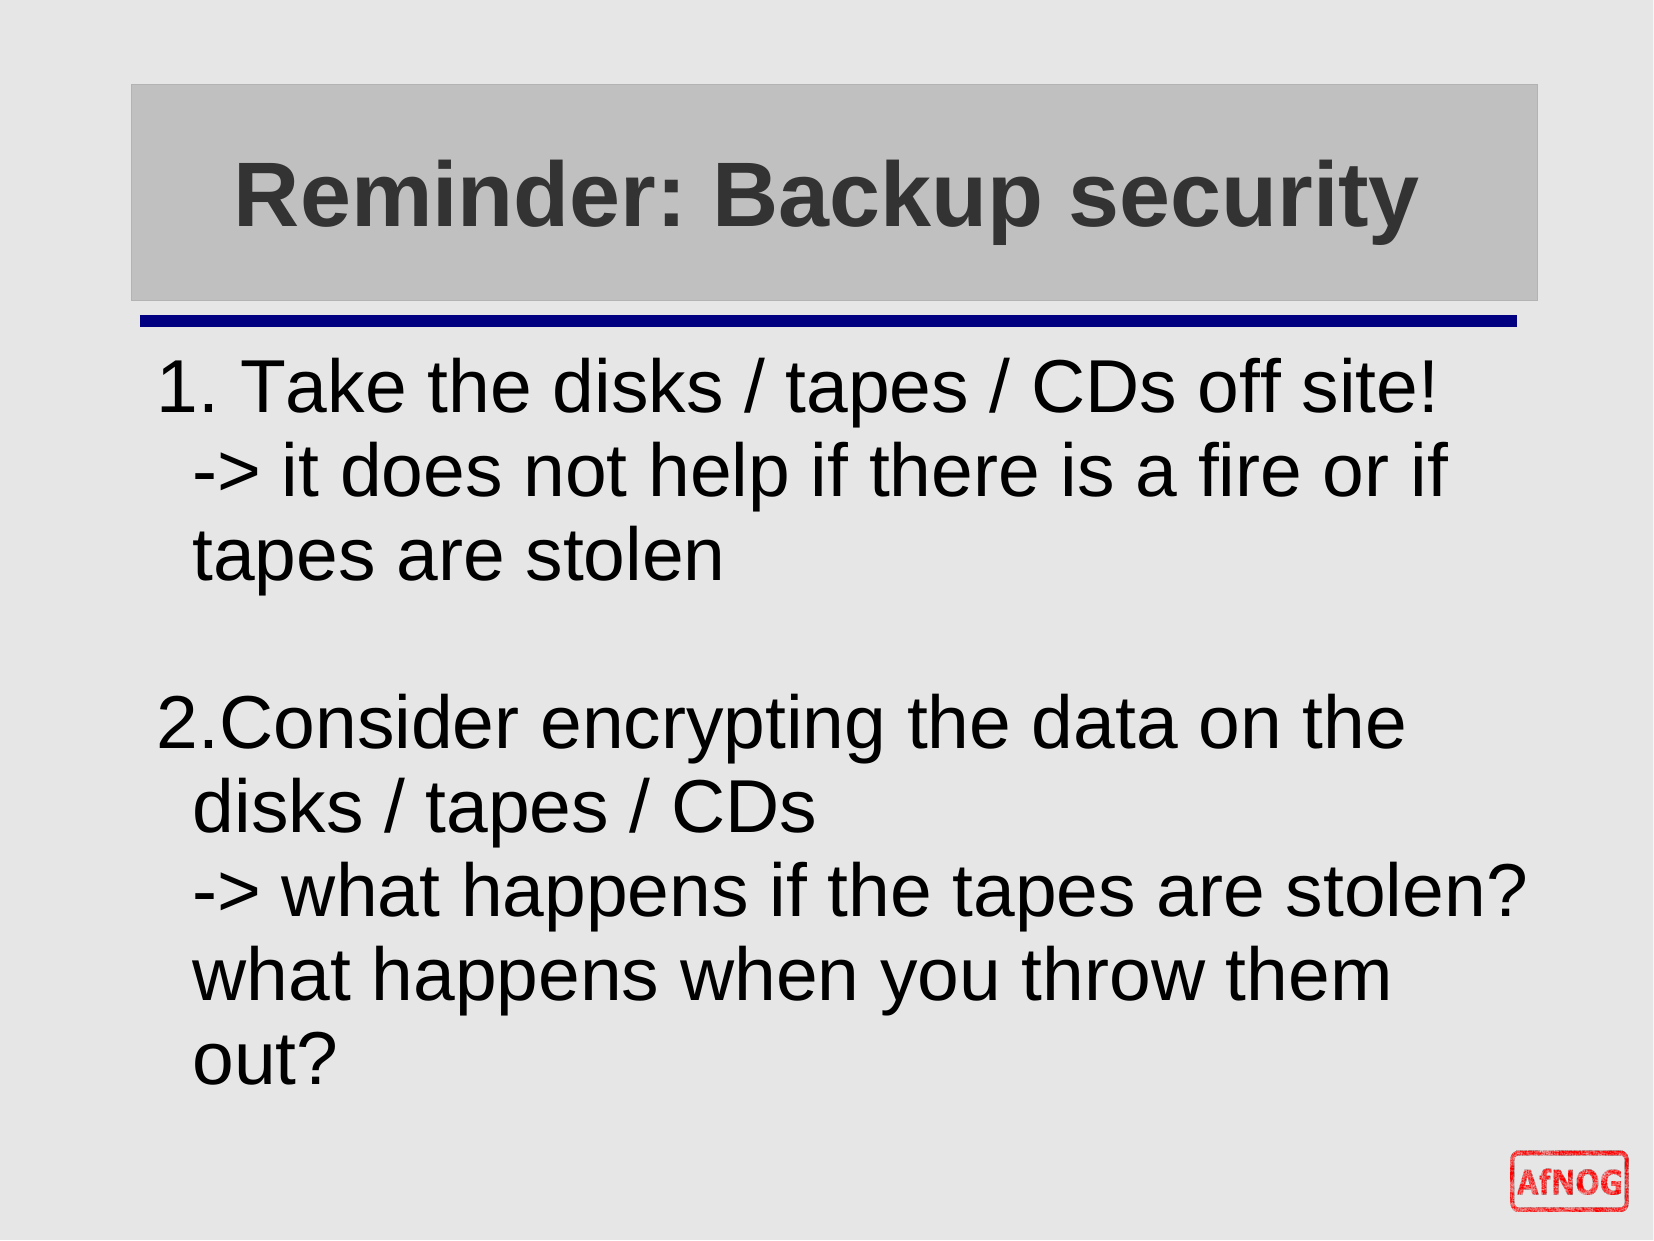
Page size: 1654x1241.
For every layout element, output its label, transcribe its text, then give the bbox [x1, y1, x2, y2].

title Reminder: Backup security [121, 91, 1534, 299]
picture [1510, 1150, 1629, 1212]
list Take the disks / tapes / CDs off site! -> it does not help if there is a fire or if tapes are stolen Consider encrypting the data on the disks / tapes / CDs -> what happens if the tapes are stolen? what happens when you throw them out? [121, 344, 1534, 1127]
